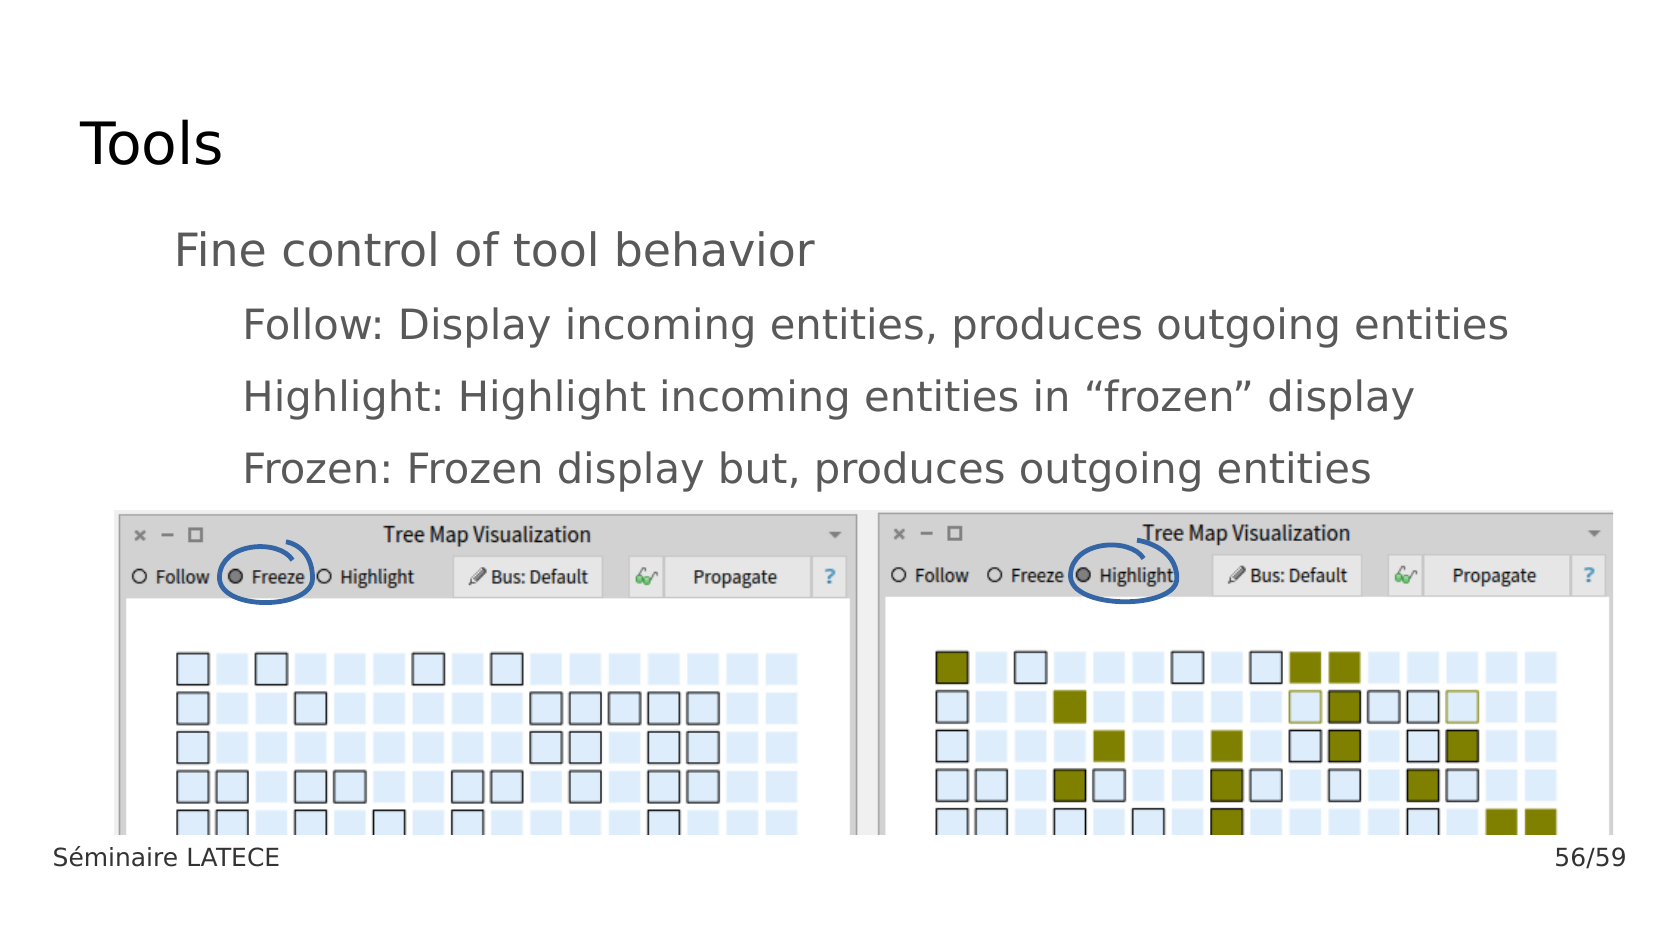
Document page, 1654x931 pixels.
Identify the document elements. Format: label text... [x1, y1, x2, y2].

picture [114, 510, 1614, 835]
list Fine control of tool behavior Follow: Display incoming entities, produces outgoing entities Highlight: Highlight incoming entities in “frozen” display Frozen: Frozen display but, produces outgoing entities [157, 223, 1578, 510]
title Tools [80, 97, 1479, 192]
